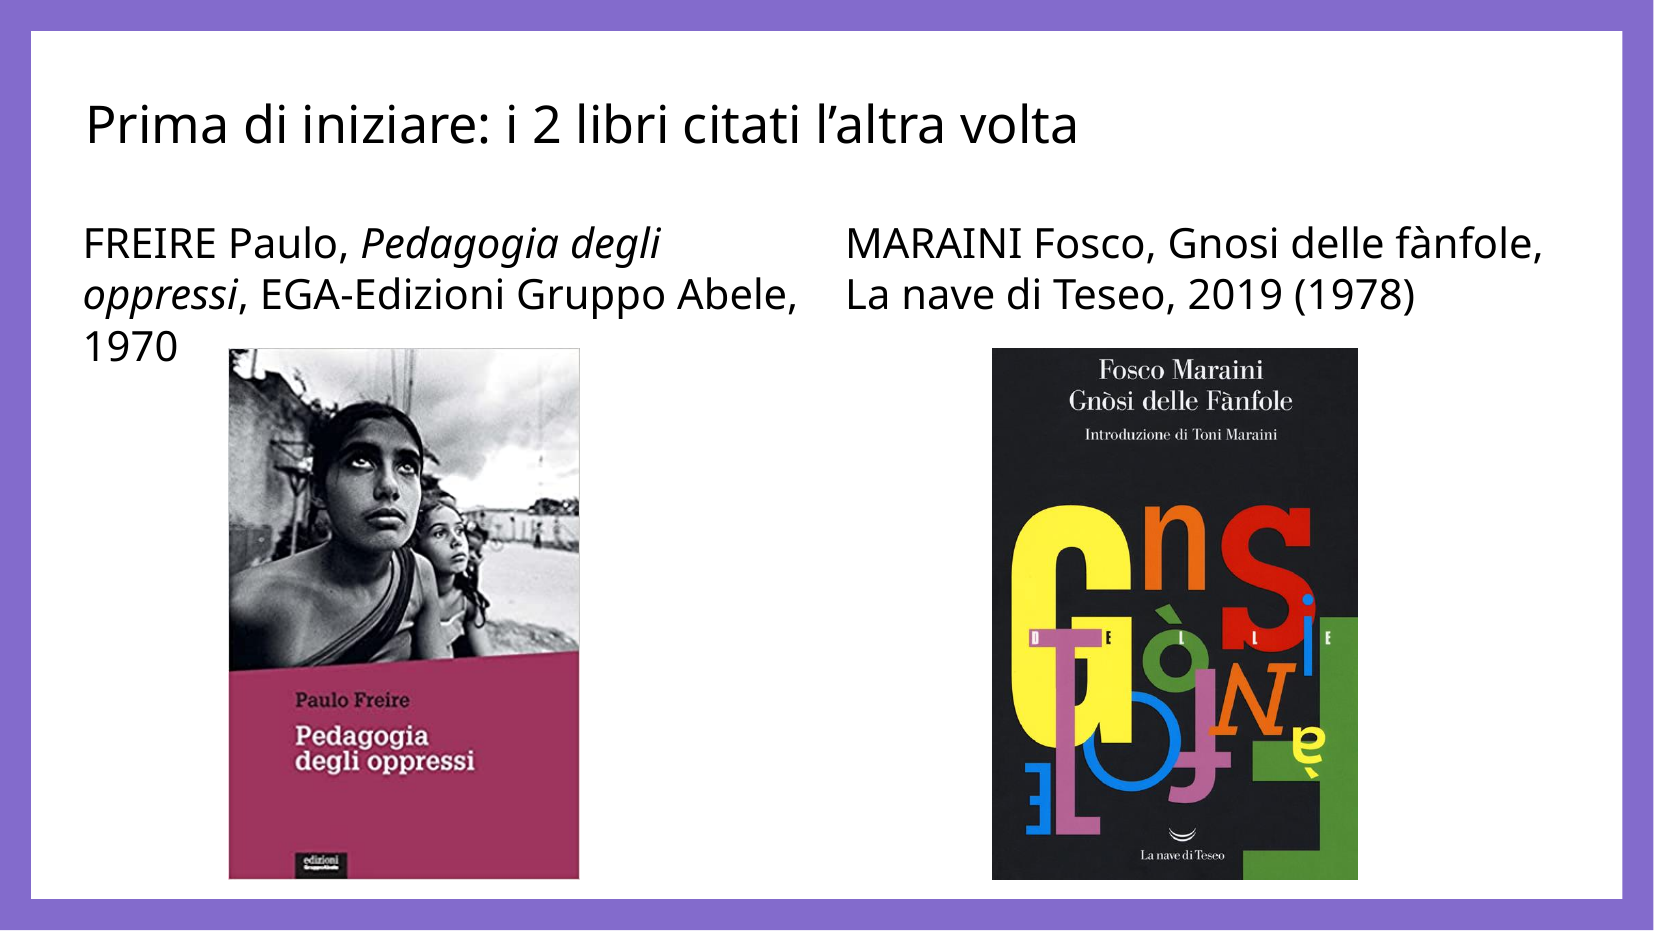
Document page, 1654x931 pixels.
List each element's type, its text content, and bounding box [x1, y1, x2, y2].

list FREIRE Paulo, Pedagogia degli oppressi, EGA-Edizioni Gruppo Abele, 1970 [82, 217, 809, 886]
title Prima di iniziare: i 2 libri citati l’altra volta [85, 74, 1571, 174]
picture [228, 348, 580, 880]
list MARAINI Fosco, Gnosi delle fànfole, La nave di Teseo, 2019 (1978) [845, 217, 1572, 757]
picture [992, 348, 1358, 880]
